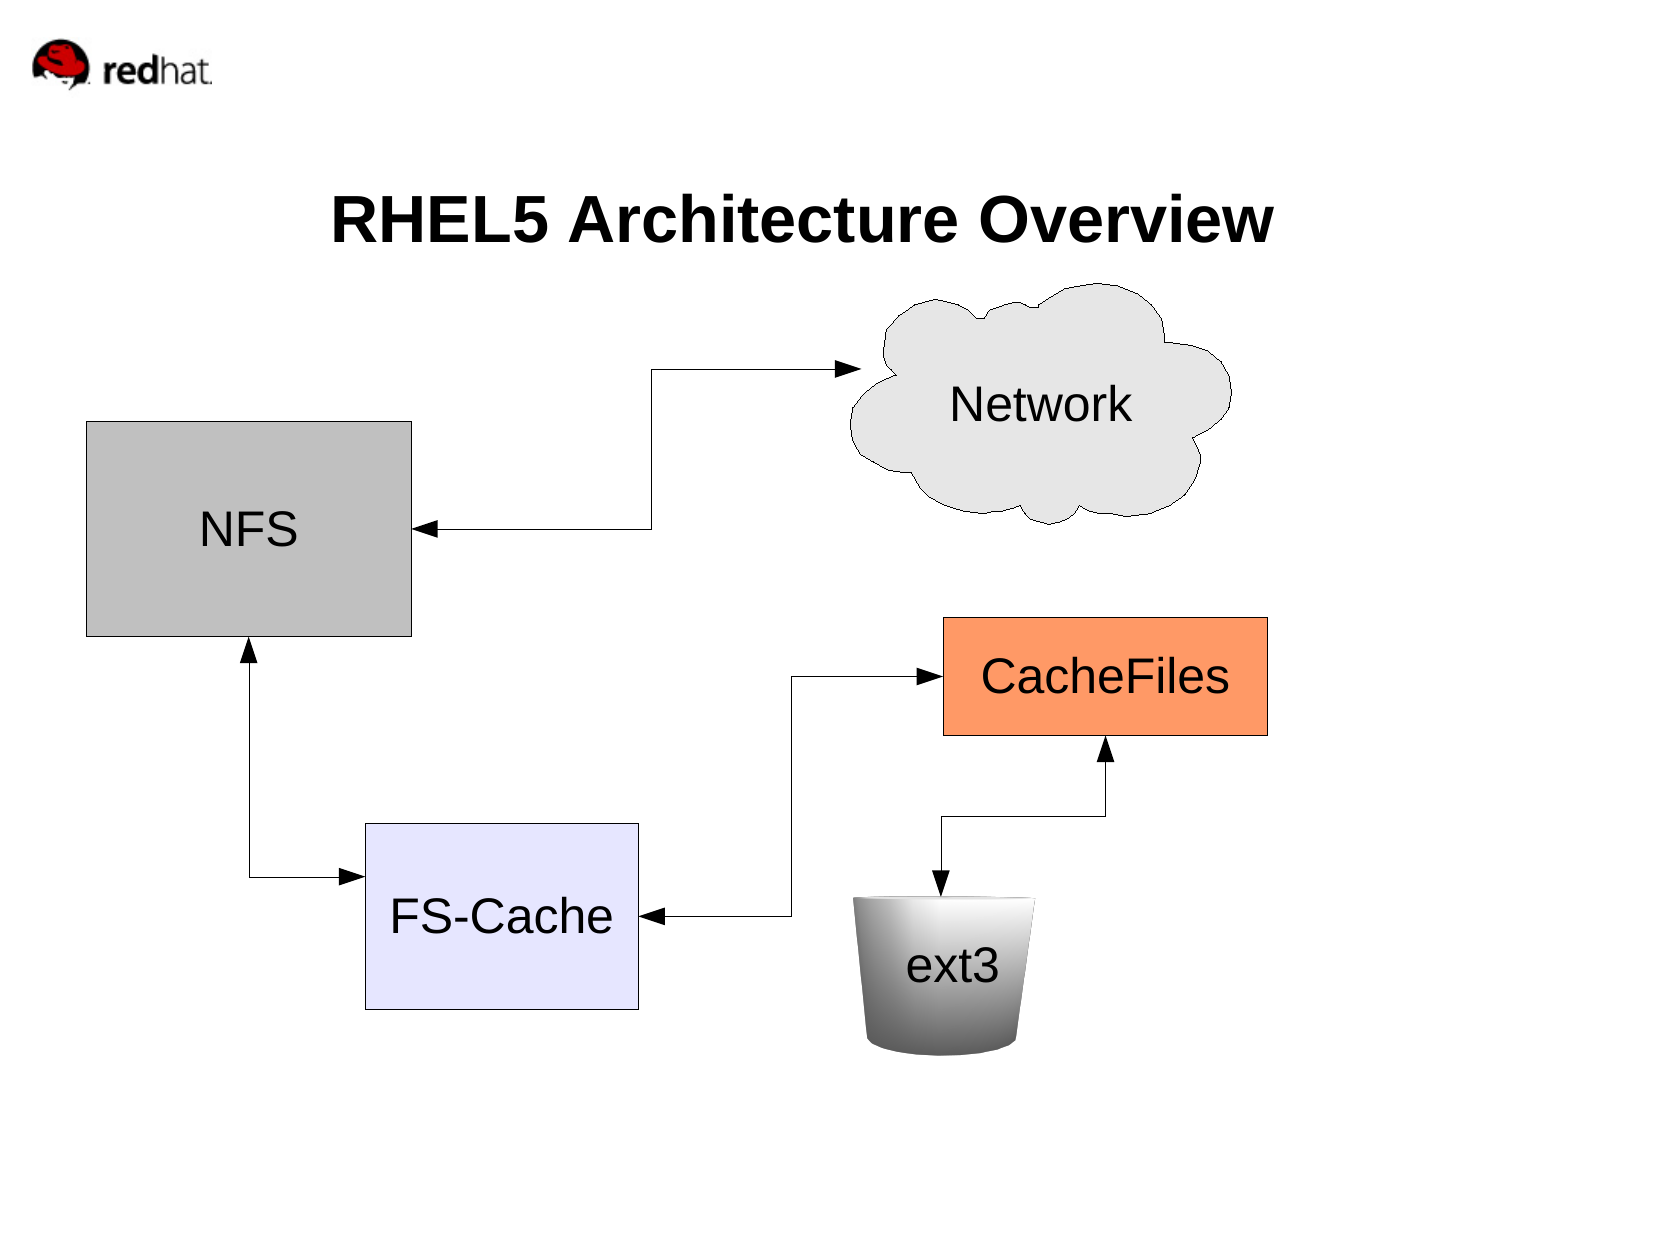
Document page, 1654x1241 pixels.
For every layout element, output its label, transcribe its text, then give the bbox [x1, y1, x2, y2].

text_box ext3 [905, 937, 1001, 1012]
title RHEL5 Architecture Overview [100, 164, 1506, 275]
text_box NFS [86, 421, 412, 637]
picture [31, 37, 212, 98]
text_box FS-Cache [365, 823, 639, 1010]
text_box CacheFiles [943, 617, 1268, 736]
text_box Network [850, 283, 1232, 525]
